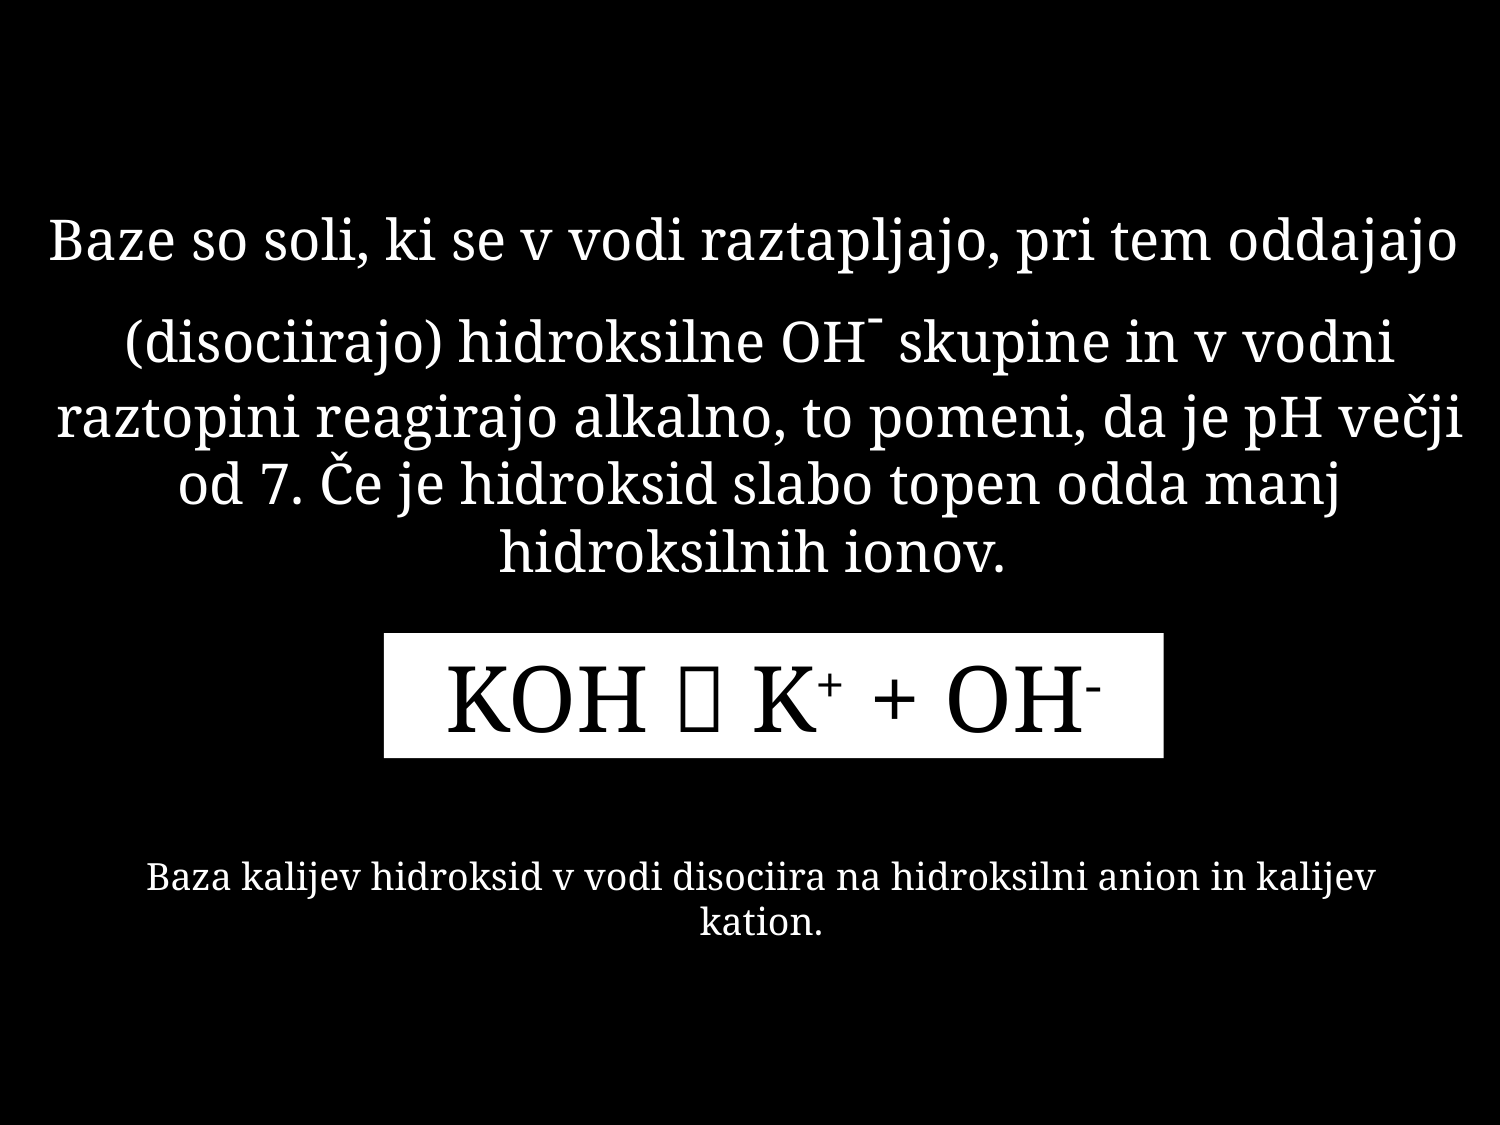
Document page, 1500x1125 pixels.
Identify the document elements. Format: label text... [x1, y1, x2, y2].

list Baze so soli, ki se v vodi raztapljajo, pri tem oddajajo (disociirajo) hidroksilne OH- skupine in v vodni raztopini reagirajo alkalno, to pomeni, da je pH večji od 7. Če je hidroksid slabo topen odda manj hidroksilnih ionov. [0, 196, 1483, 499]
text_box Baza kalijev hidroksid v vodi disociira na hidroksilni anion in kalijev kation. [123, 846, 1400, 951]
text_box KOH  K+ + OH- [383, 633, 1164, 759]
